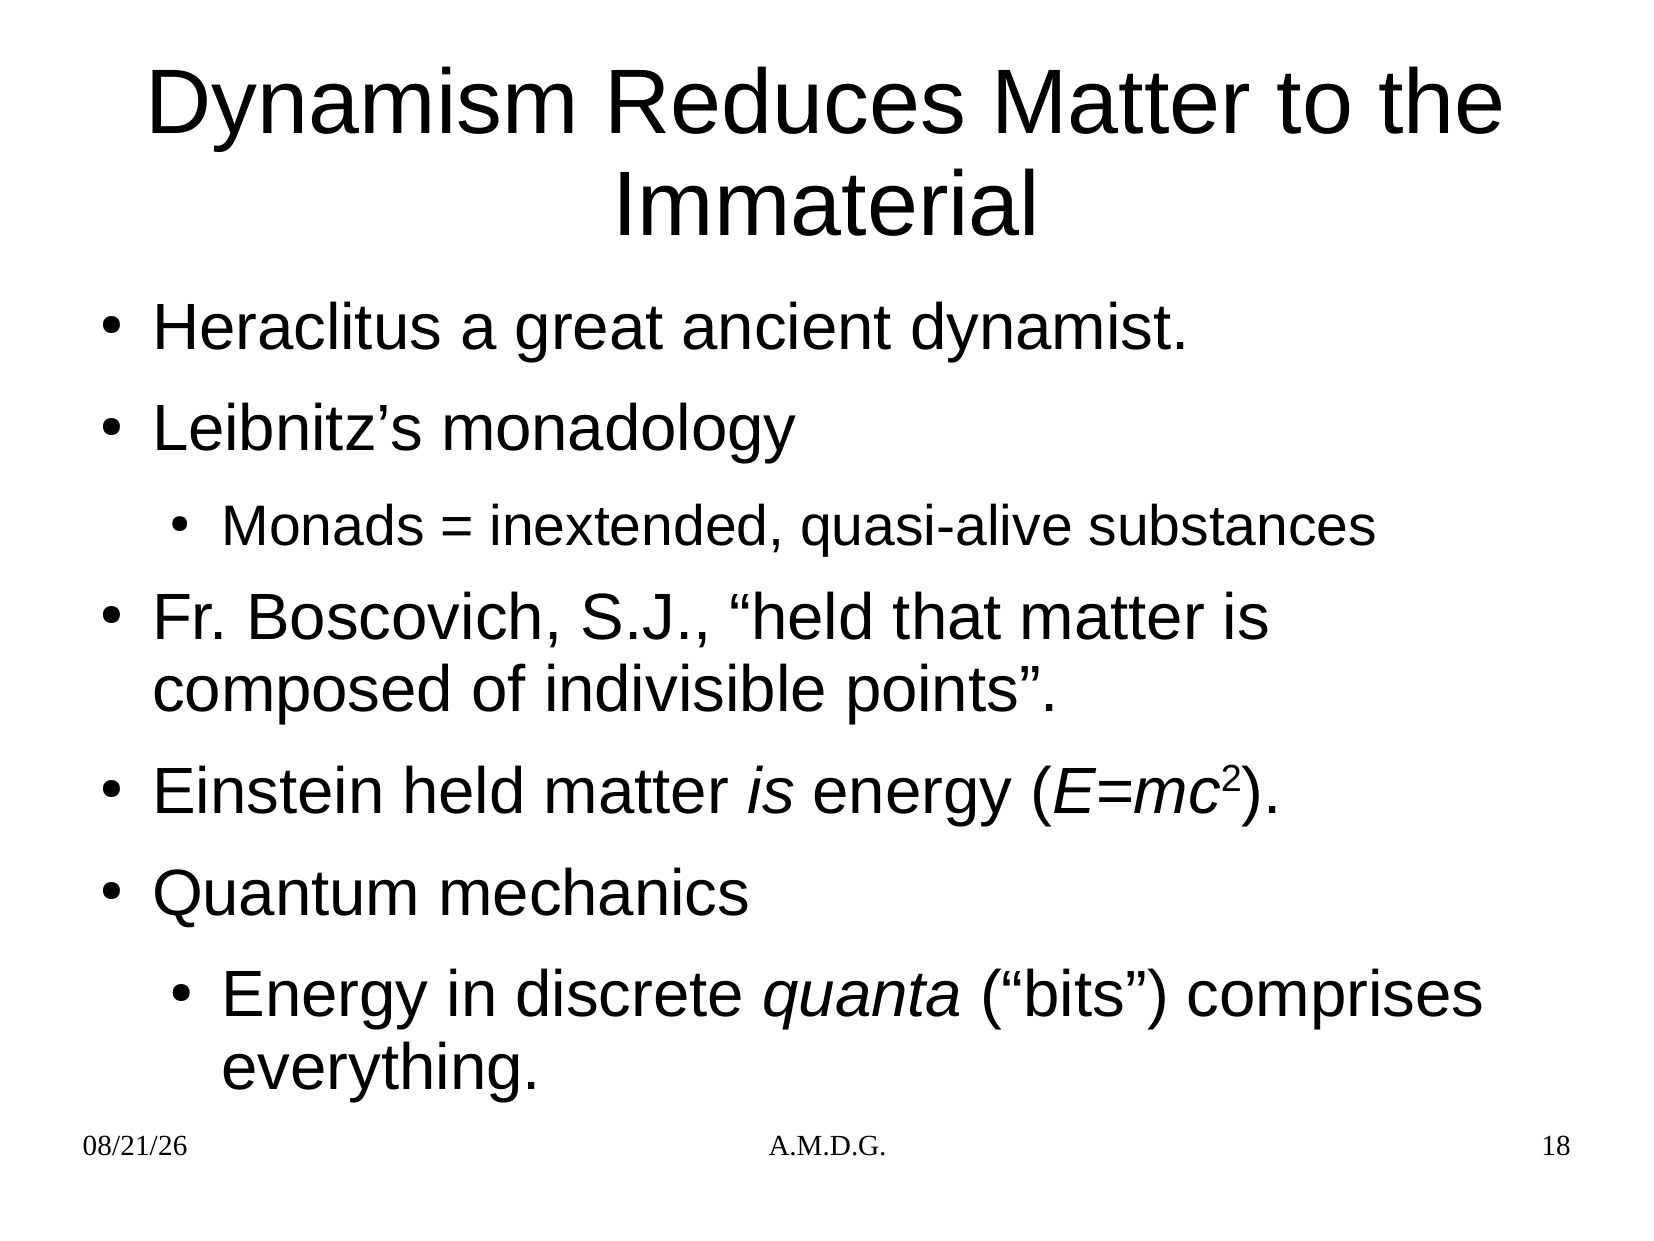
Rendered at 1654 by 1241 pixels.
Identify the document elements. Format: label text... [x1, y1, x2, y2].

title Dynamism Reduces Matter to the Immaterial [82, 49, 1571, 257]
list Heraclitus a great ancient dynamist. Leibnitz’s monadology Monads = inextended, quasi-alive substances Fr. Boscovich, S.J., “held that matter is composed of indivisible points”. Einstein held matter is energy (E=mc2). Quantum mechanics Energy in discrete quanta (“bits”) comprises everything. [82, 290, 1571, 1109]
